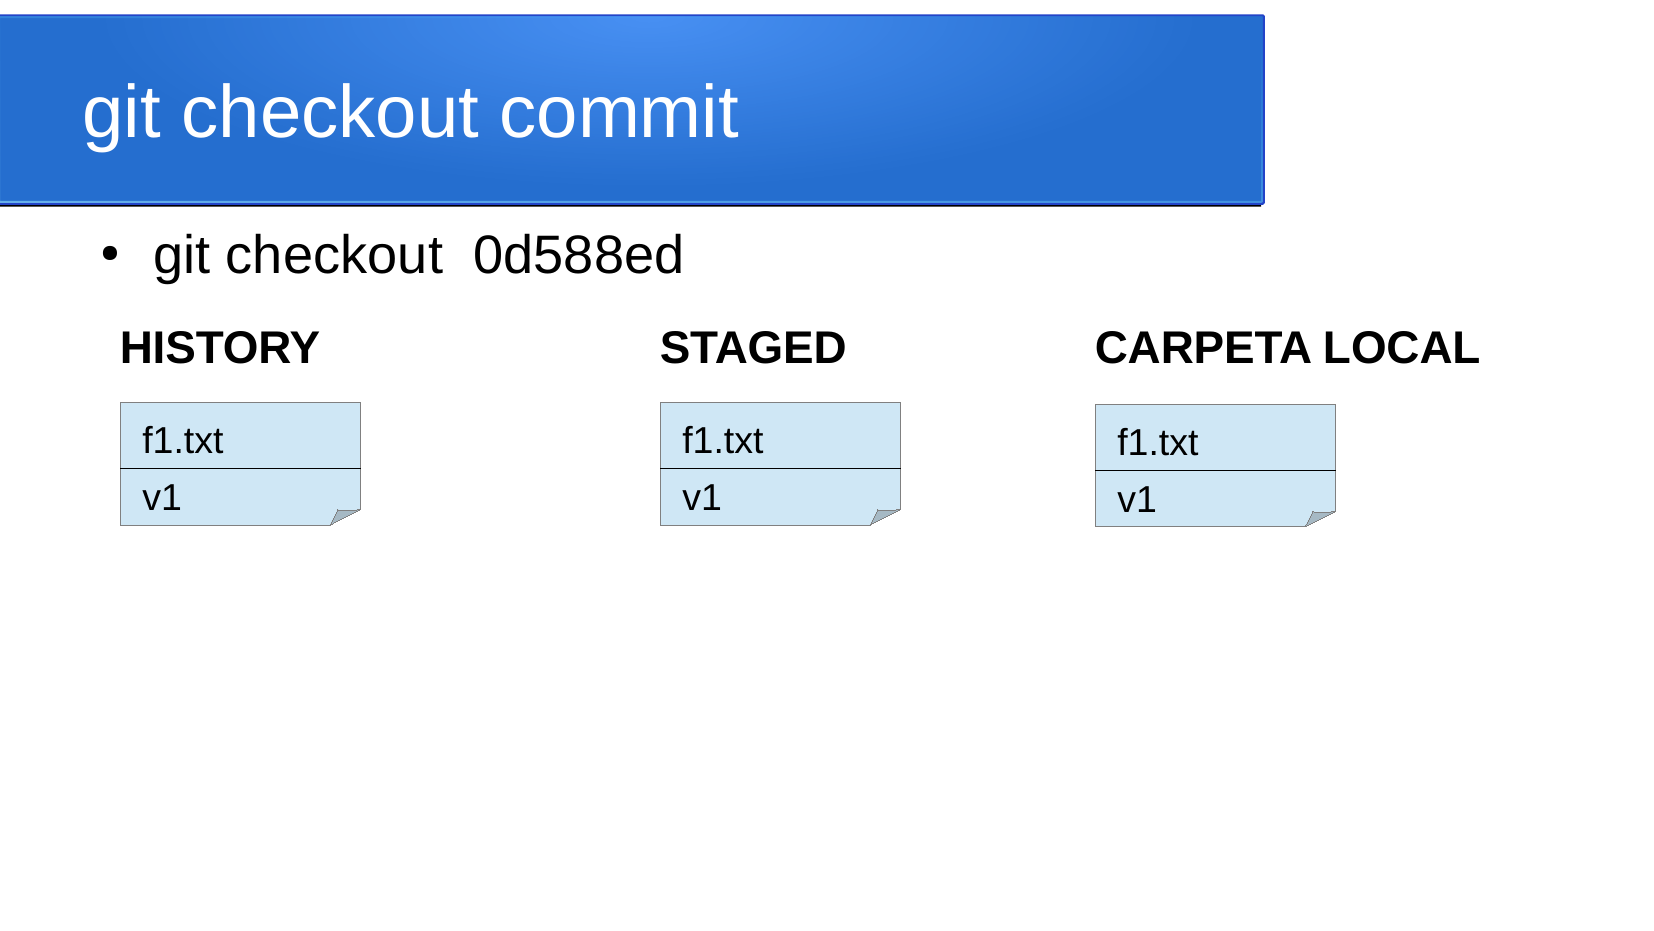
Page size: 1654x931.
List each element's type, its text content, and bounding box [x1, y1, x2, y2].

text_box [120, 469, 127, 526]
title git checkout commit [82, 35, 1235, 189]
text_box HISTORY [105, 315, 466, 382]
text_box [660, 402, 901, 468]
list git checkout 0d588ed [82, 224, 1571, 764]
text_box v1 [1102, 471, 1238, 528]
text_box [660, 469, 667, 526]
text_box f1.txt [667, 412, 788, 468]
text_box [120, 402, 361, 468]
text_box [263, 469, 361, 526]
text_box [1238, 471, 1336, 527]
text_box [1095, 471, 1102, 527]
text_box v1 [667, 469, 803, 526]
text_box [1095, 404, 1336, 470]
text_box [803, 469, 901, 526]
text_box STAGED [645, 315, 1006, 382]
text_box v1 [127, 469, 263, 526]
text_box f1.txt [1102, 414, 1223, 470]
text_box CARPETA LOCAL [1080, 315, 1546, 432]
text_box f1.txt [127, 412, 248, 468]
